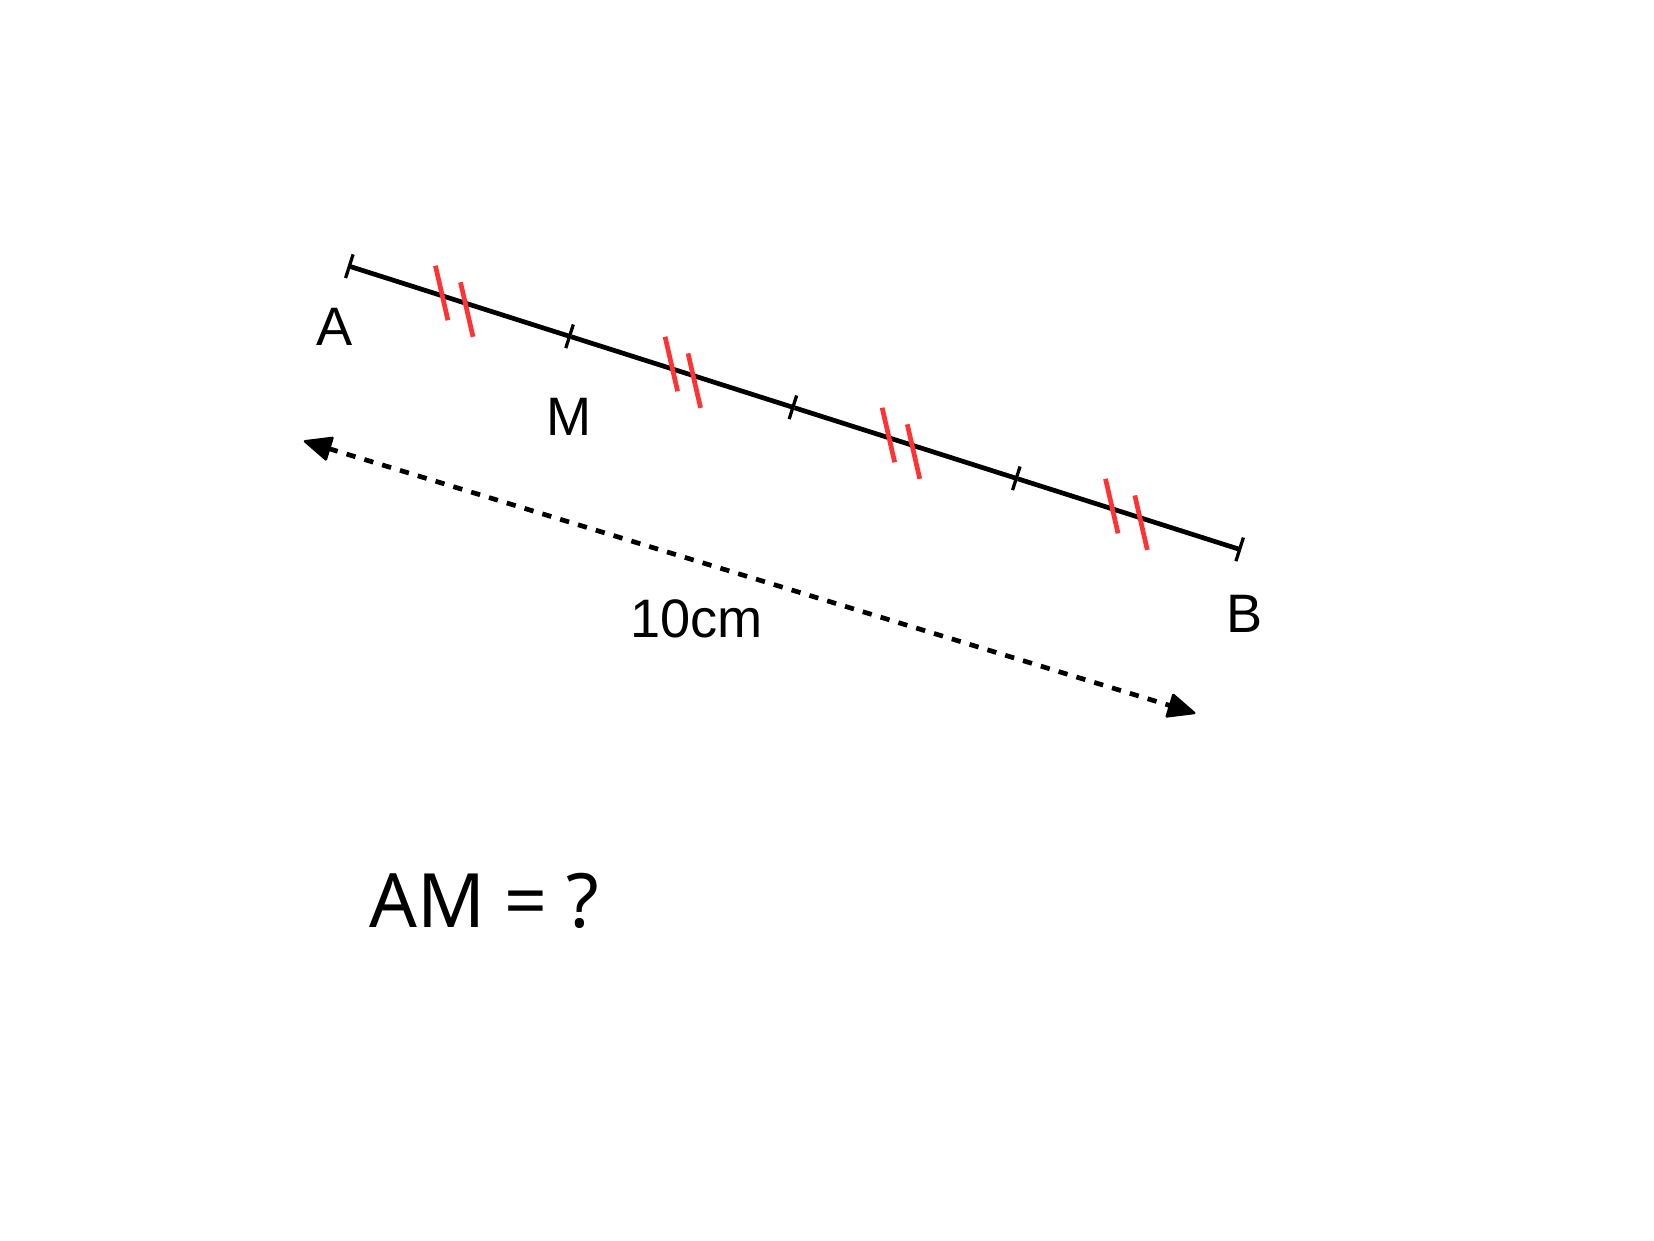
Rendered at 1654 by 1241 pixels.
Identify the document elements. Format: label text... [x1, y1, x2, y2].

text_box AM = ? [354, 840, 1241, 960]
text_box B [1212, 575, 1359, 731]
text_box 10cm [600, 580, 833, 787]
text_box A [444, 289, 449, 309]
text_box M [531, 379, 678, 535]
text_box A [301, 289, 449, 445]
